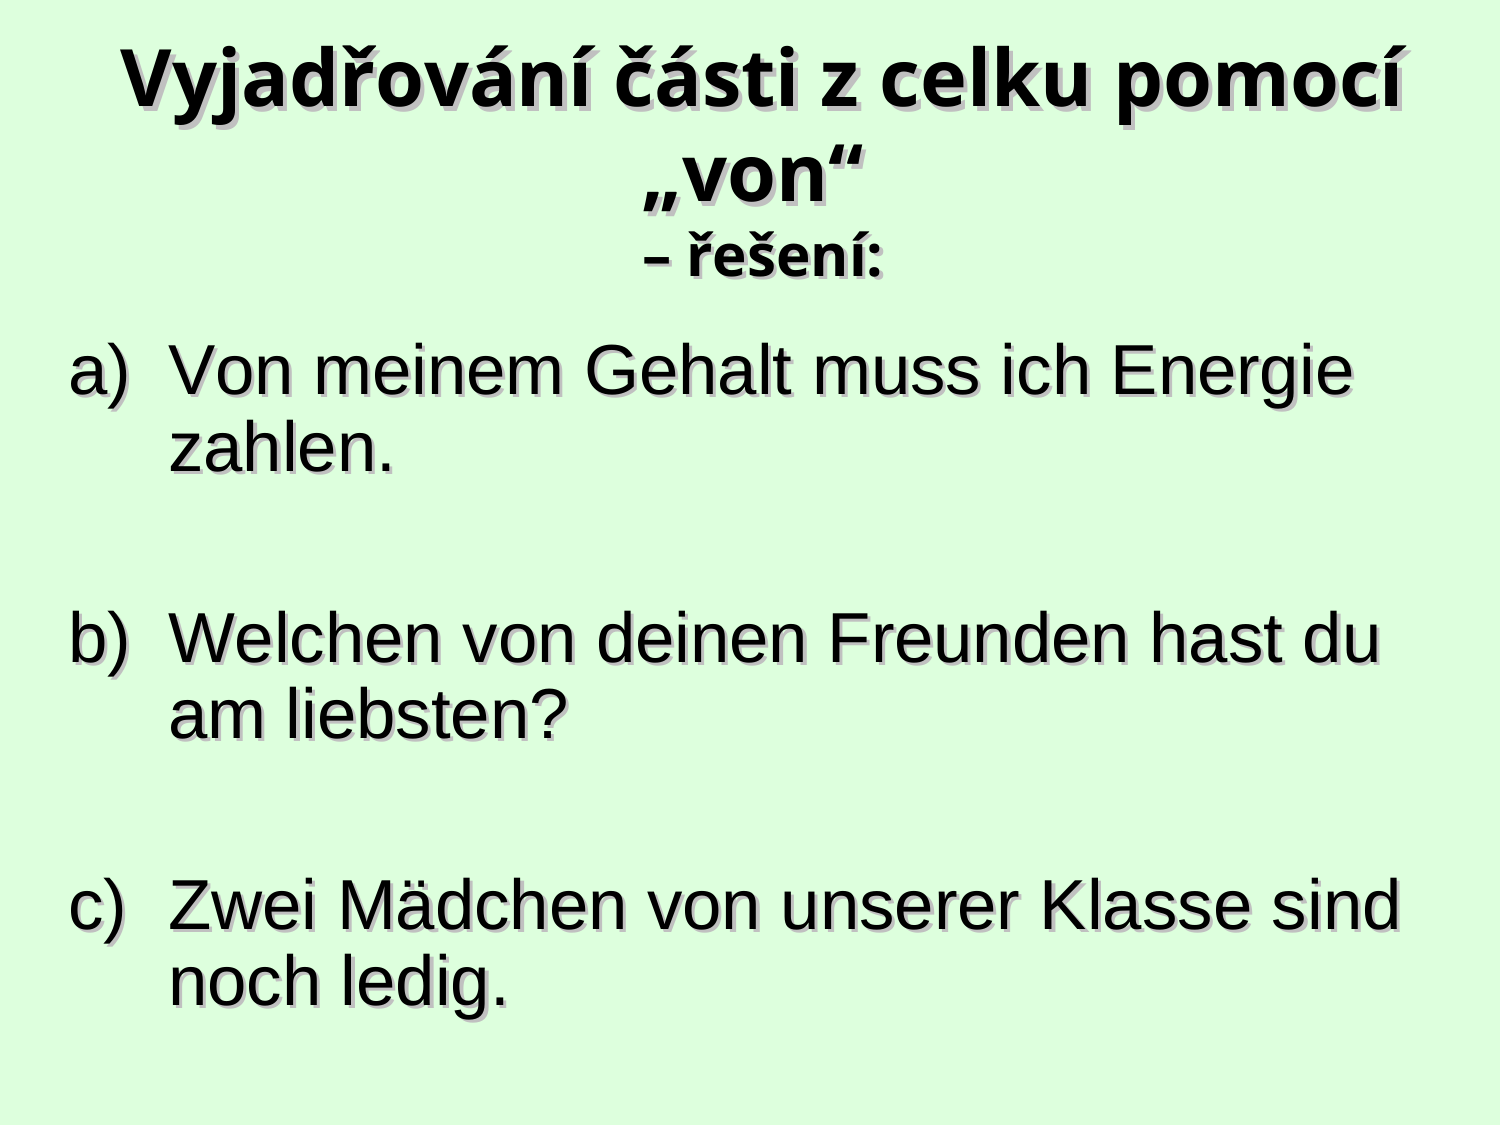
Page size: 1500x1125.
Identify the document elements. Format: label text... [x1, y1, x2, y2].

title Vyjadřování části z celku pomocí „von“ – řešení: [75, 20, 1451, 296]
list Von meinem Gehalt muss ich Energie zahlen. Welchen von deinen Freunden hast du am liebsten? Zwei Mädchen von unserer Klasse sind noch ledig. [53, 326, 1451, 1071]
